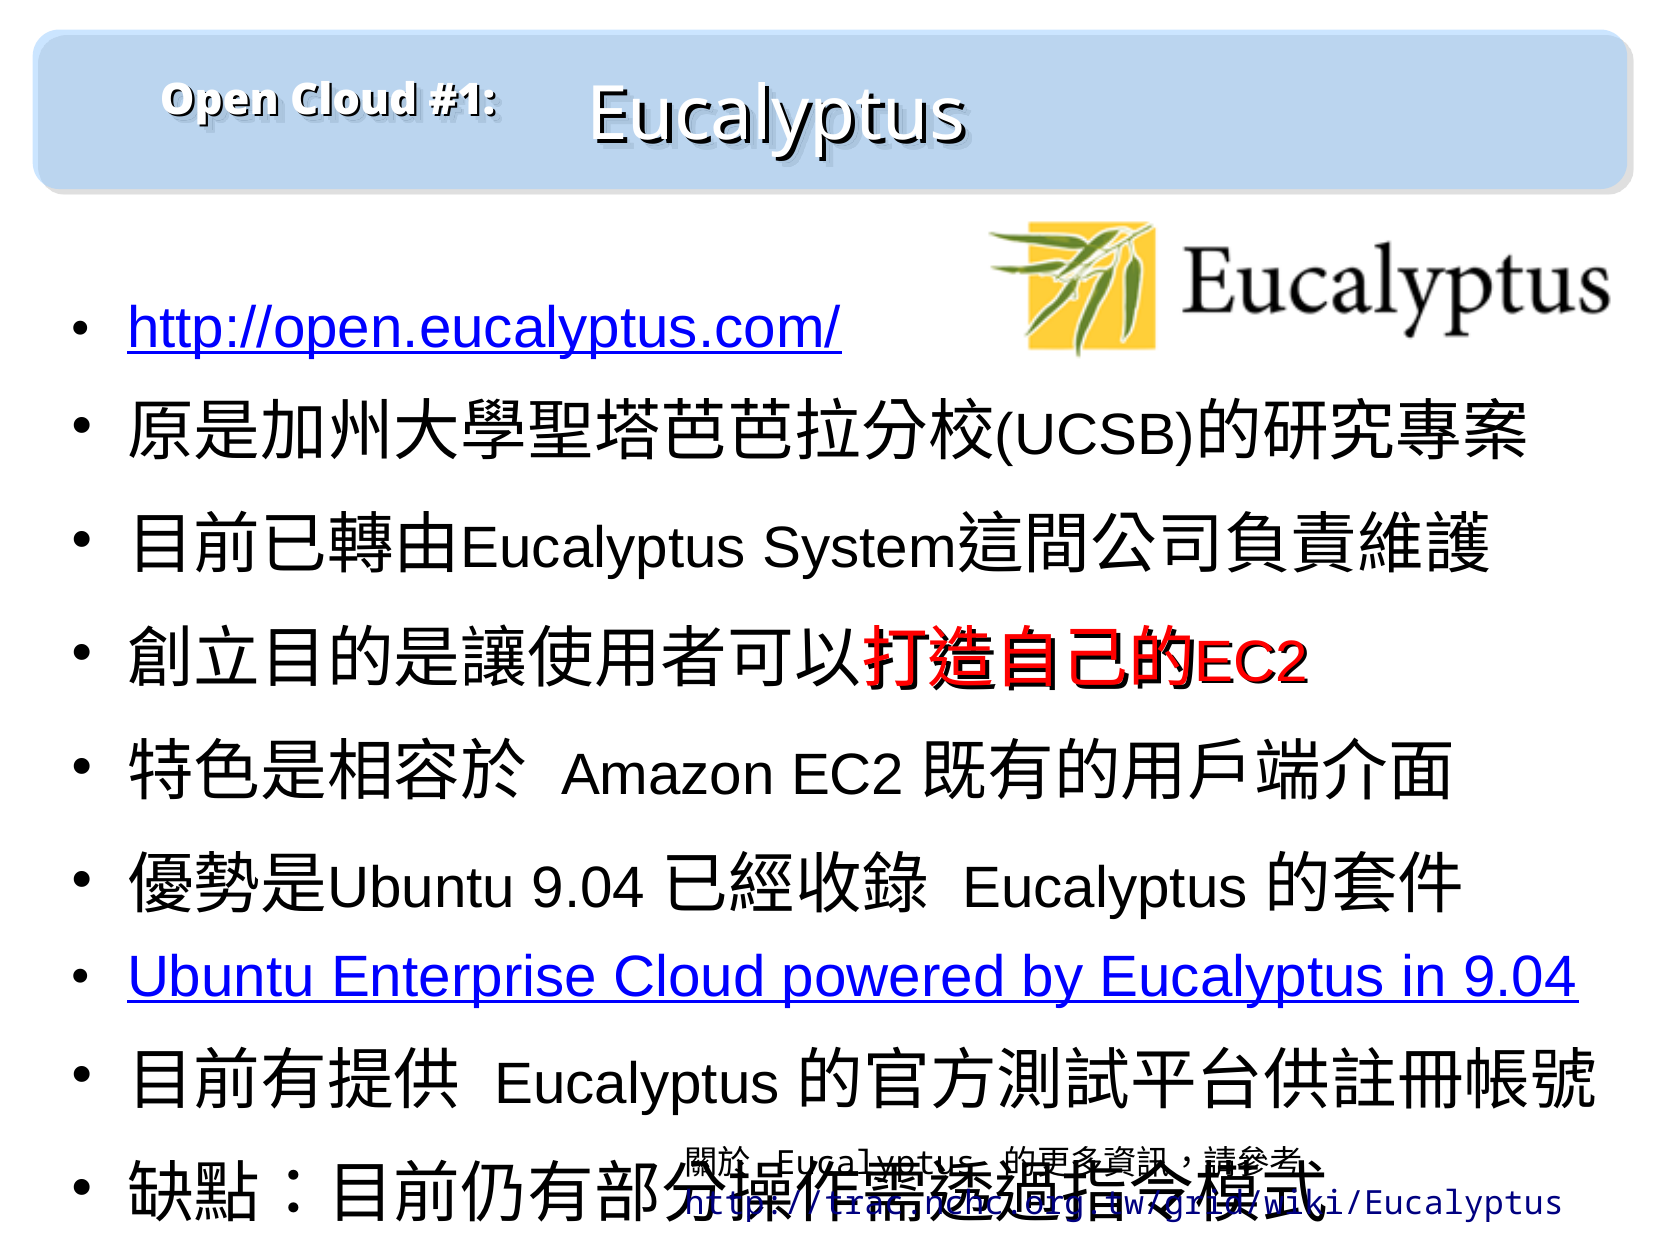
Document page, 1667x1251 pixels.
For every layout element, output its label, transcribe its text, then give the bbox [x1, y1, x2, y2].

picture [987, 220, 1613, 295]
text_box 關於 Eucalyptus 的更多資訊，請參考 http://trac.nchc.org.tw/grid/wiki/Eucalyptus [664, 1127, 1642, 1235]
text_box Open Cloud #1: Eucalyptus [32, 29, 1628, 190]
list http://open.eucalyptus.com/ 原是加州大學聖塔芭芭拉分校(UCSB)的研究專案 目前已轉由Eucalyptus System這間公司負責維護 創立目的是讓使用者可以打造自己的EC2 特色是相容於 Amazon EC2 既有的用戶端介面 優勢是Ubuntu 9.04 已經收錄 Eucalyptus 的套件 Ubuntu Enterprise Cloud powered by Eucalyptus in 9.04 目前有提供 Eucalyptus 的官方測試平台供註冊帳號 缺點：目前仍有部分操作需透過指令模式 [70, 295, 1636, 1119]
